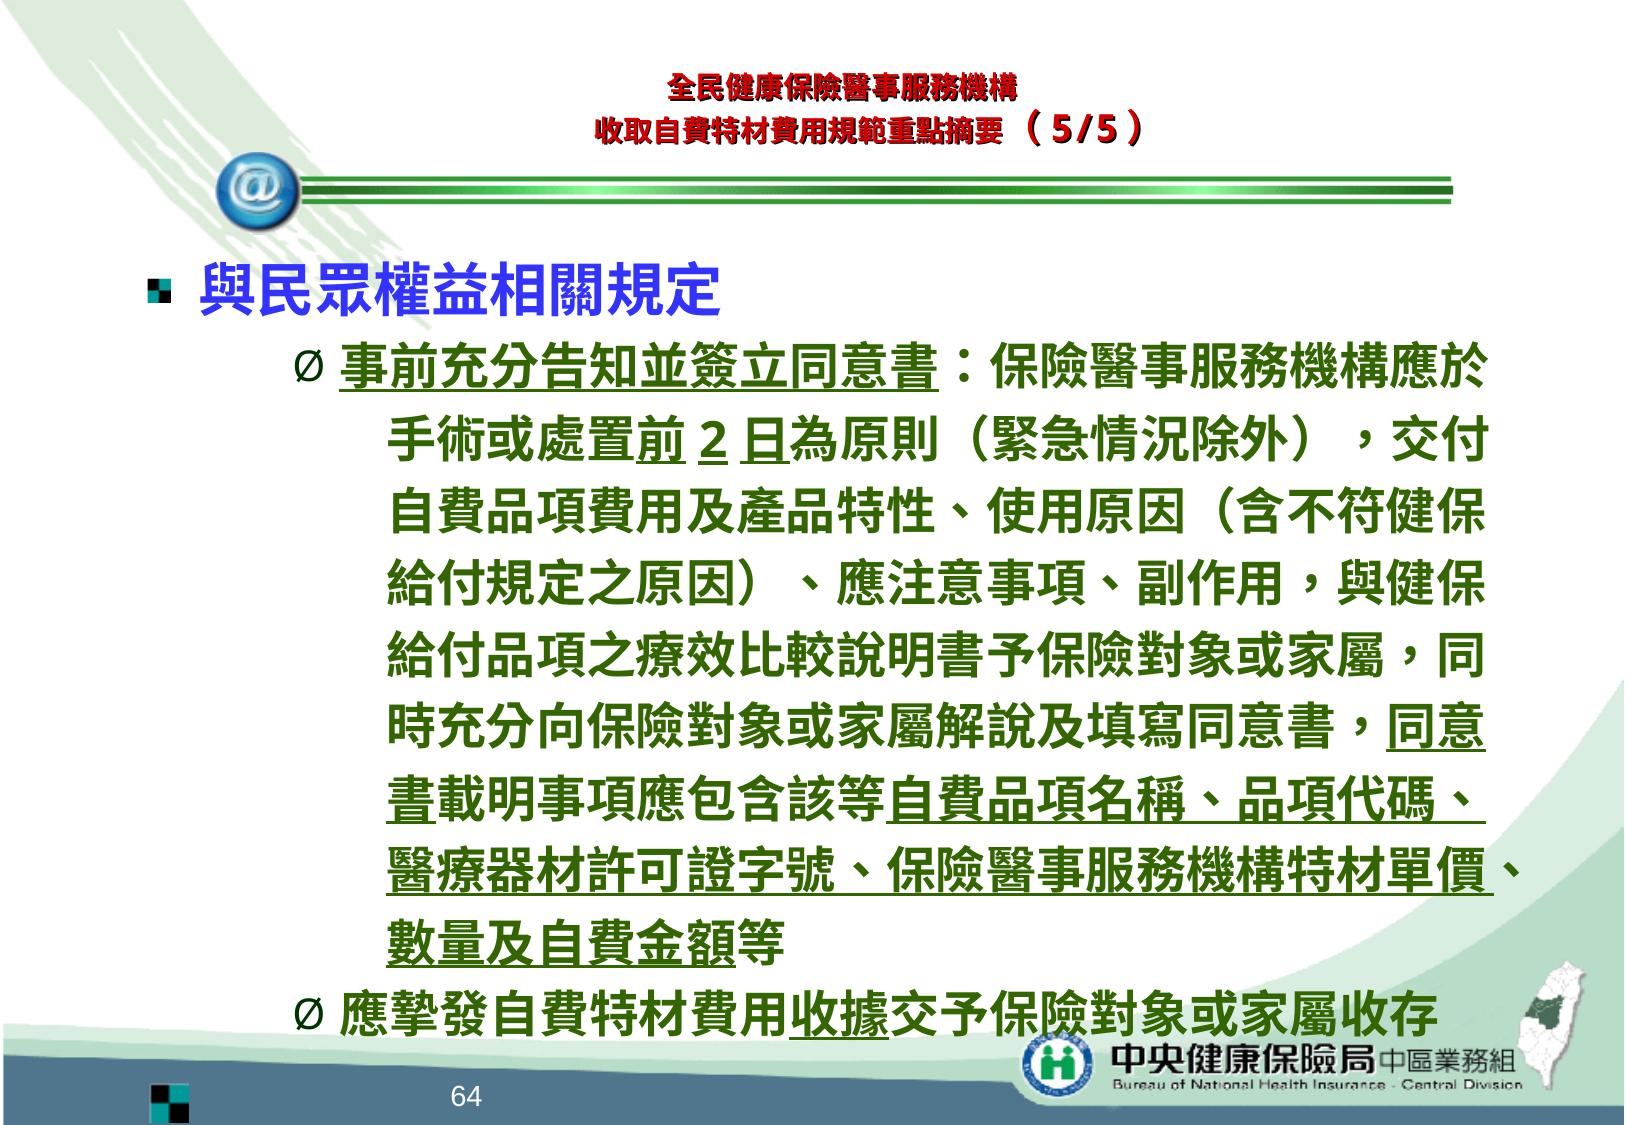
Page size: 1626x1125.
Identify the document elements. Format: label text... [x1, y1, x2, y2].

list 與民眾權益相關規定 事前充分告知並簽立同意書：保險醫事服務機構應於手術或處置前2日為原則（緊急情況除外），交付自費品項費用及產品特性、使用原因（含不符健保給付規定之原因）、應注意事項、副作用，與健保給付品項之療效比較說明書予保險對象或家屬，同時充分向保險對象或家屬解說及填寫同意書，同意書載明事項應包含該等自費品項名稱、品項代碼、醫療器材許可證字號、保險醫事服務機構特材單價、數量及自費金額等 應摯發自費特材費用收據交予保險對象或家屬收存 [127, 231, 1510, 1059]
text_box [435, 1065, 815, 1125]
title 全民健康保險醫事服務機構 收取自費特材費用規範重點摘要（5/5） [56, 32, 1625, 221]
